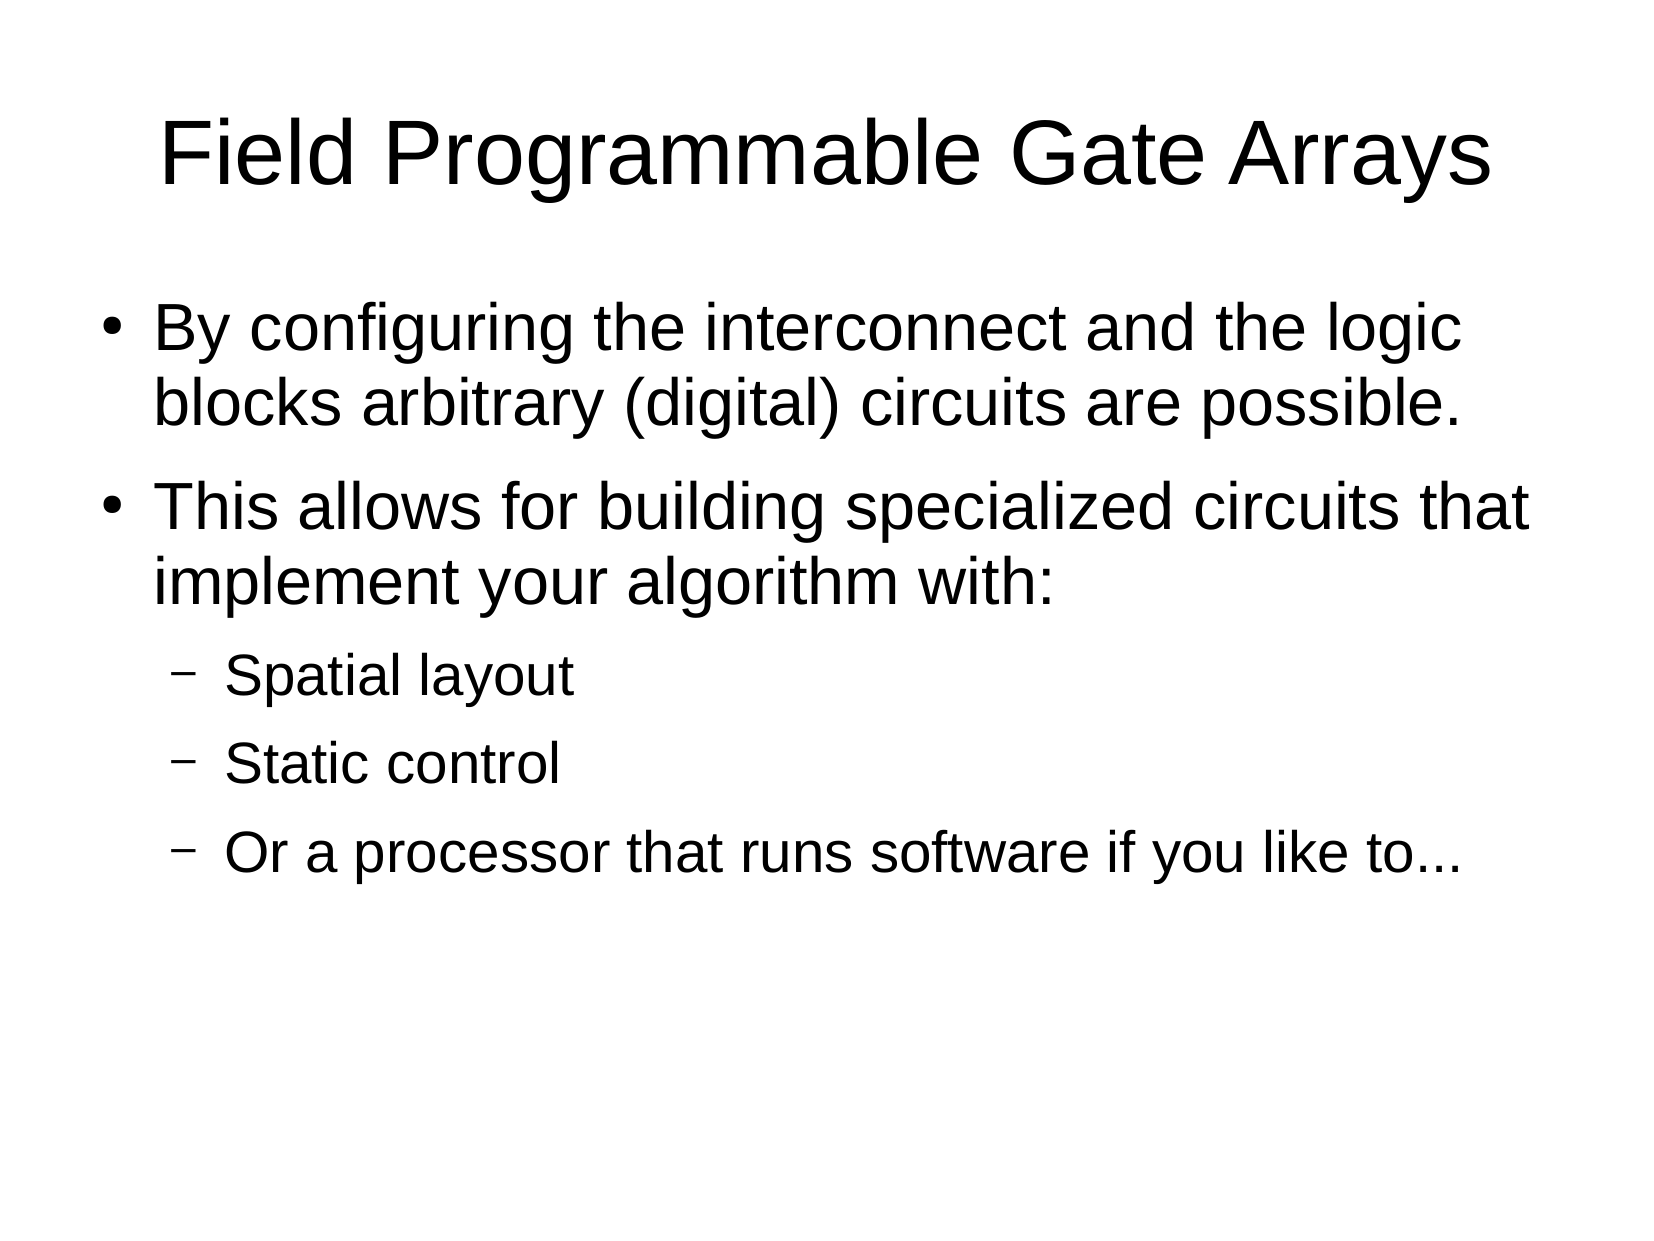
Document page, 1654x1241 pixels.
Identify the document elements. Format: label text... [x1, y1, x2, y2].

list By configuring the interconnect and the logic blocks arbitrary (digital) circuits are possible. This allows for building specialized circuits that implement your algorithm with: Spatial layout Static control Or a processor that runs software if you like to... [82, 290, 1538, 1010]
title Field Programmable Gate Arrays [82, 49, 1571, 257]
